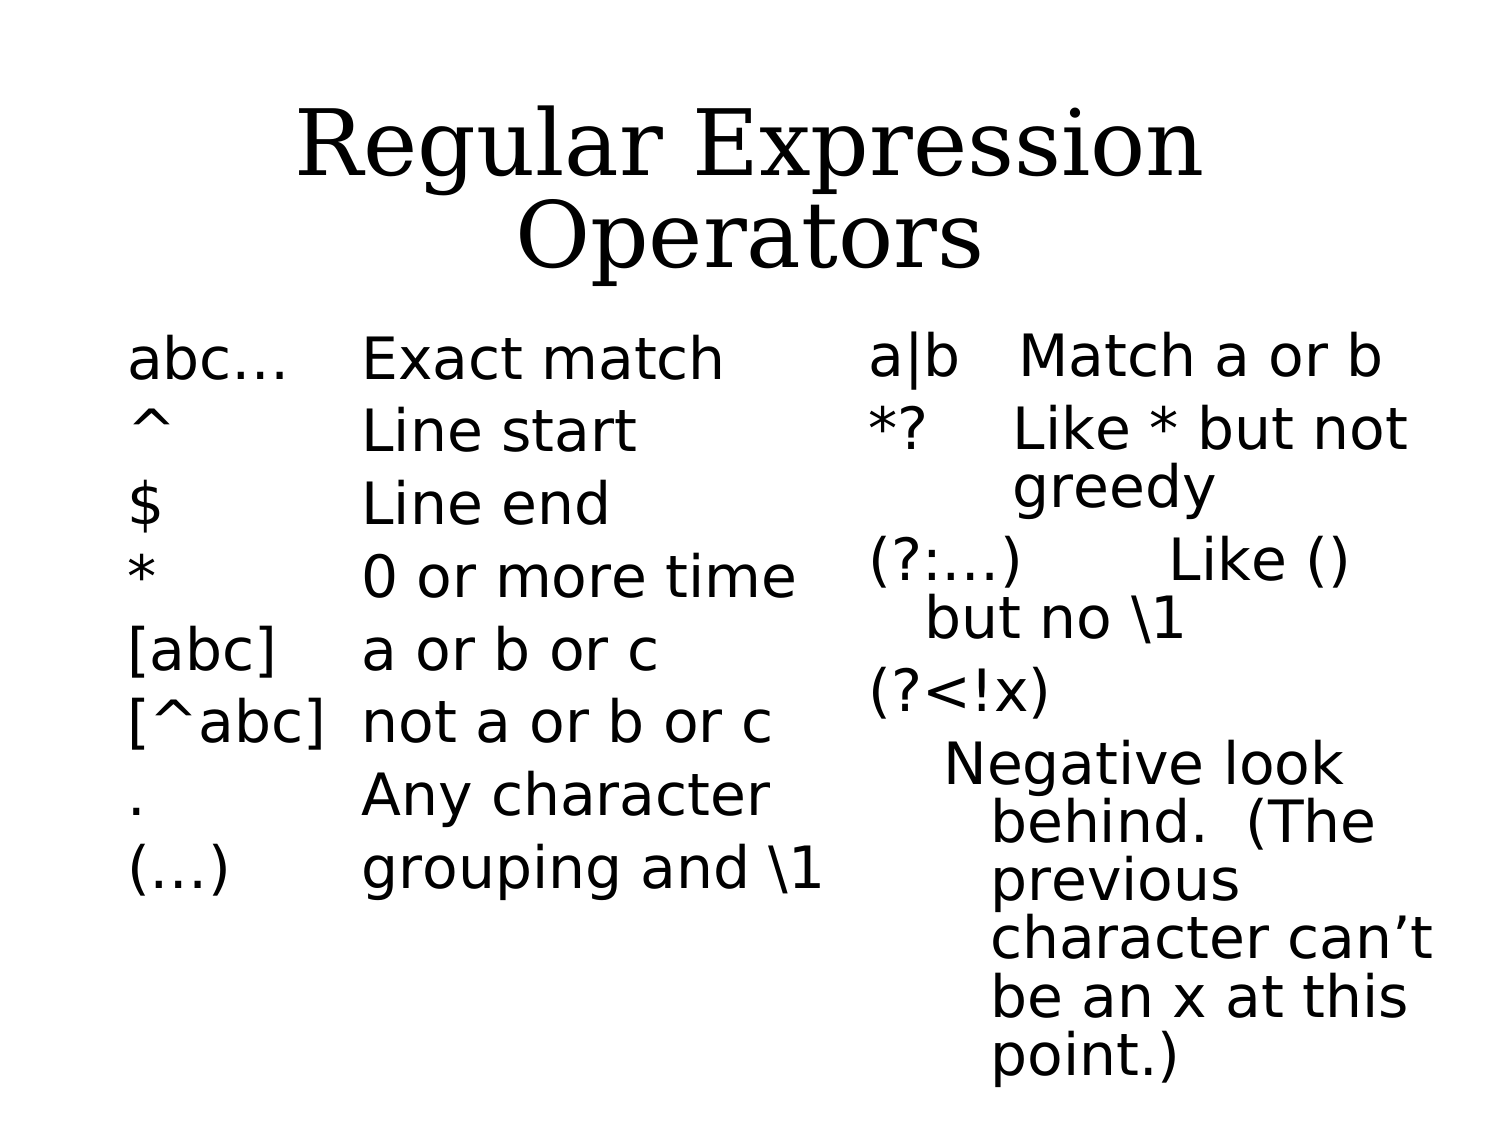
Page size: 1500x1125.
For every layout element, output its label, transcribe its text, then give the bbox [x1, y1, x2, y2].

list abc… Exact match ^ Line start $ Line end * 0 or more time [abc] a or b or c [^abc] not a or b or c . Any character (…) grouping and \1 [112, 324, 853, 1000]
list a|b Match a or b *? Like * but not greedy (?:…) Like () but no \1 (?<!x) Negative look behind. (The previous character can’t be an x at this point.) [853, 322, 1479, 1105]
title Regular Expression Operators [112, 86, 1388, 301]
